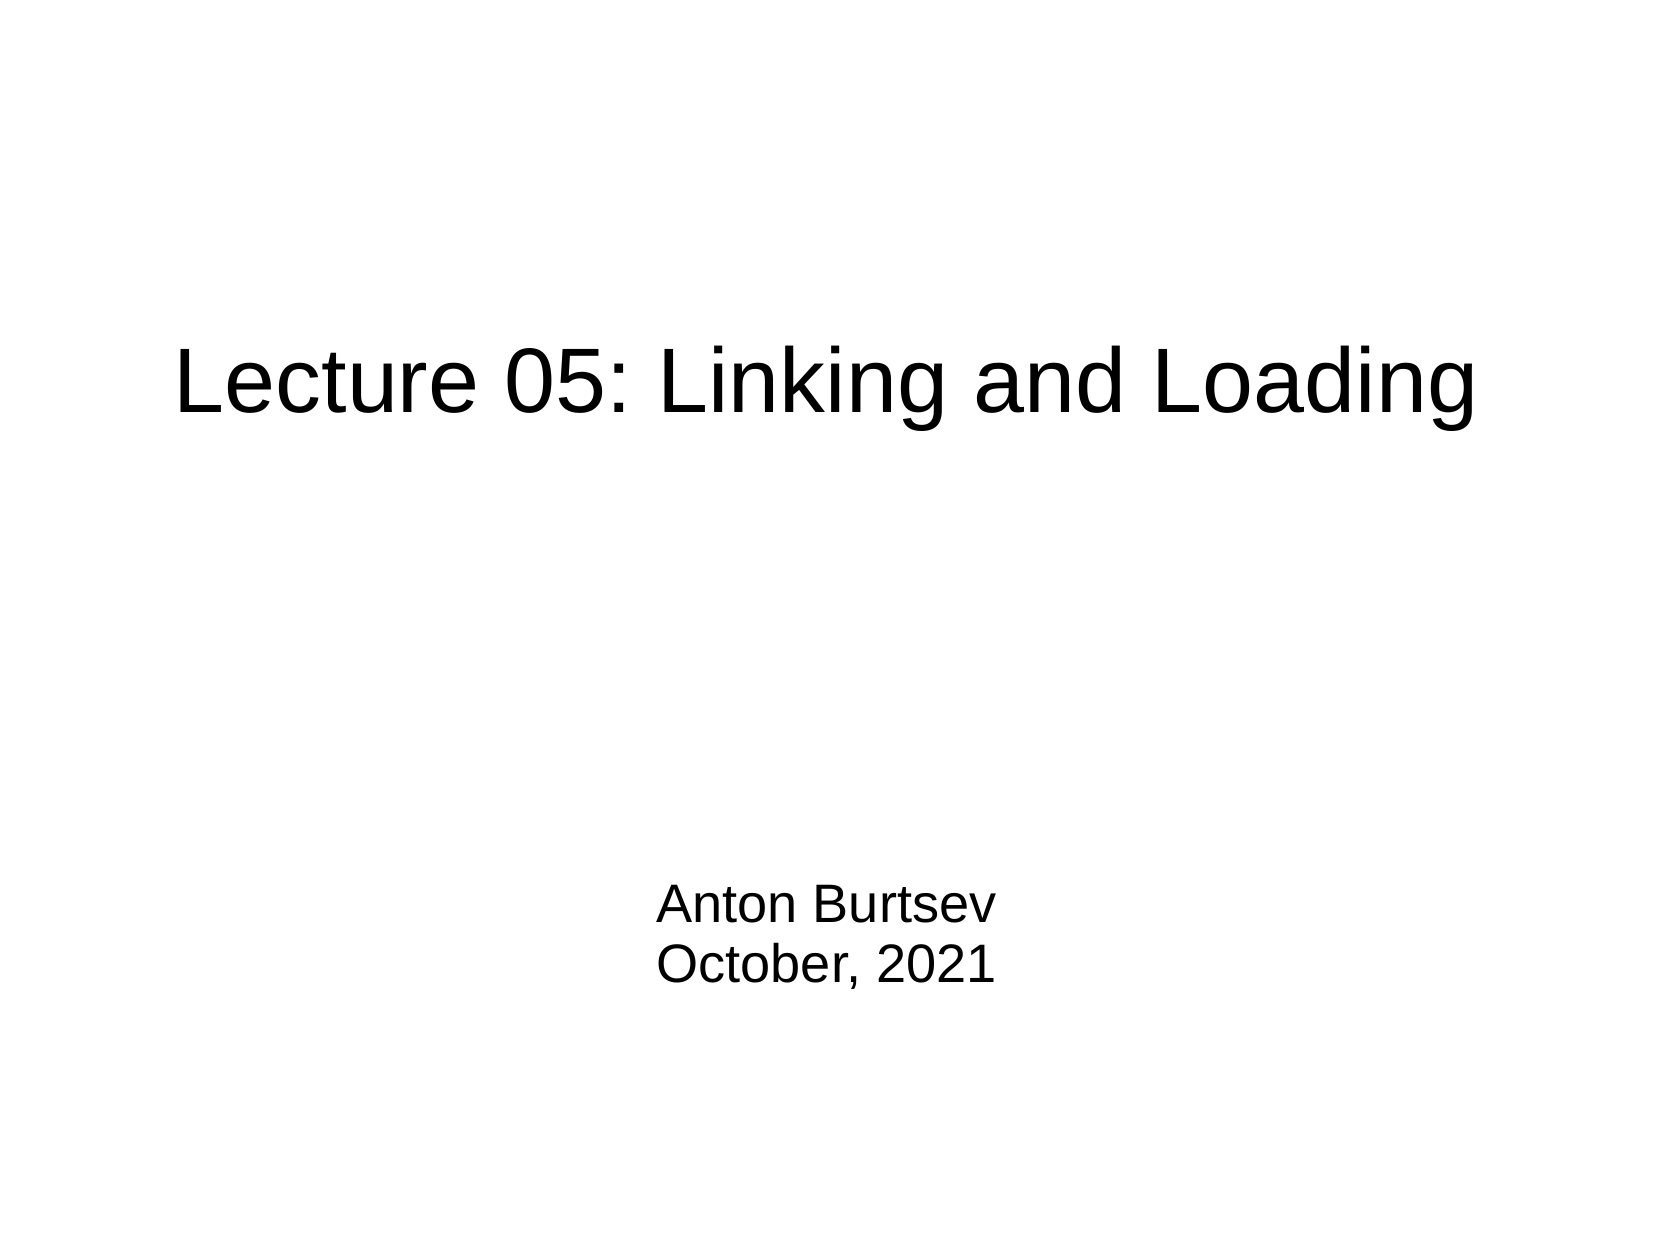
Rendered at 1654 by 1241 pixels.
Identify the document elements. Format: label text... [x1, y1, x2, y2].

subtitle Anton Burtsev October, 2021 [82, 637, 1571, 1109]
title Lecture 05: Linking and Loading [82, 113, 1571, 637]
